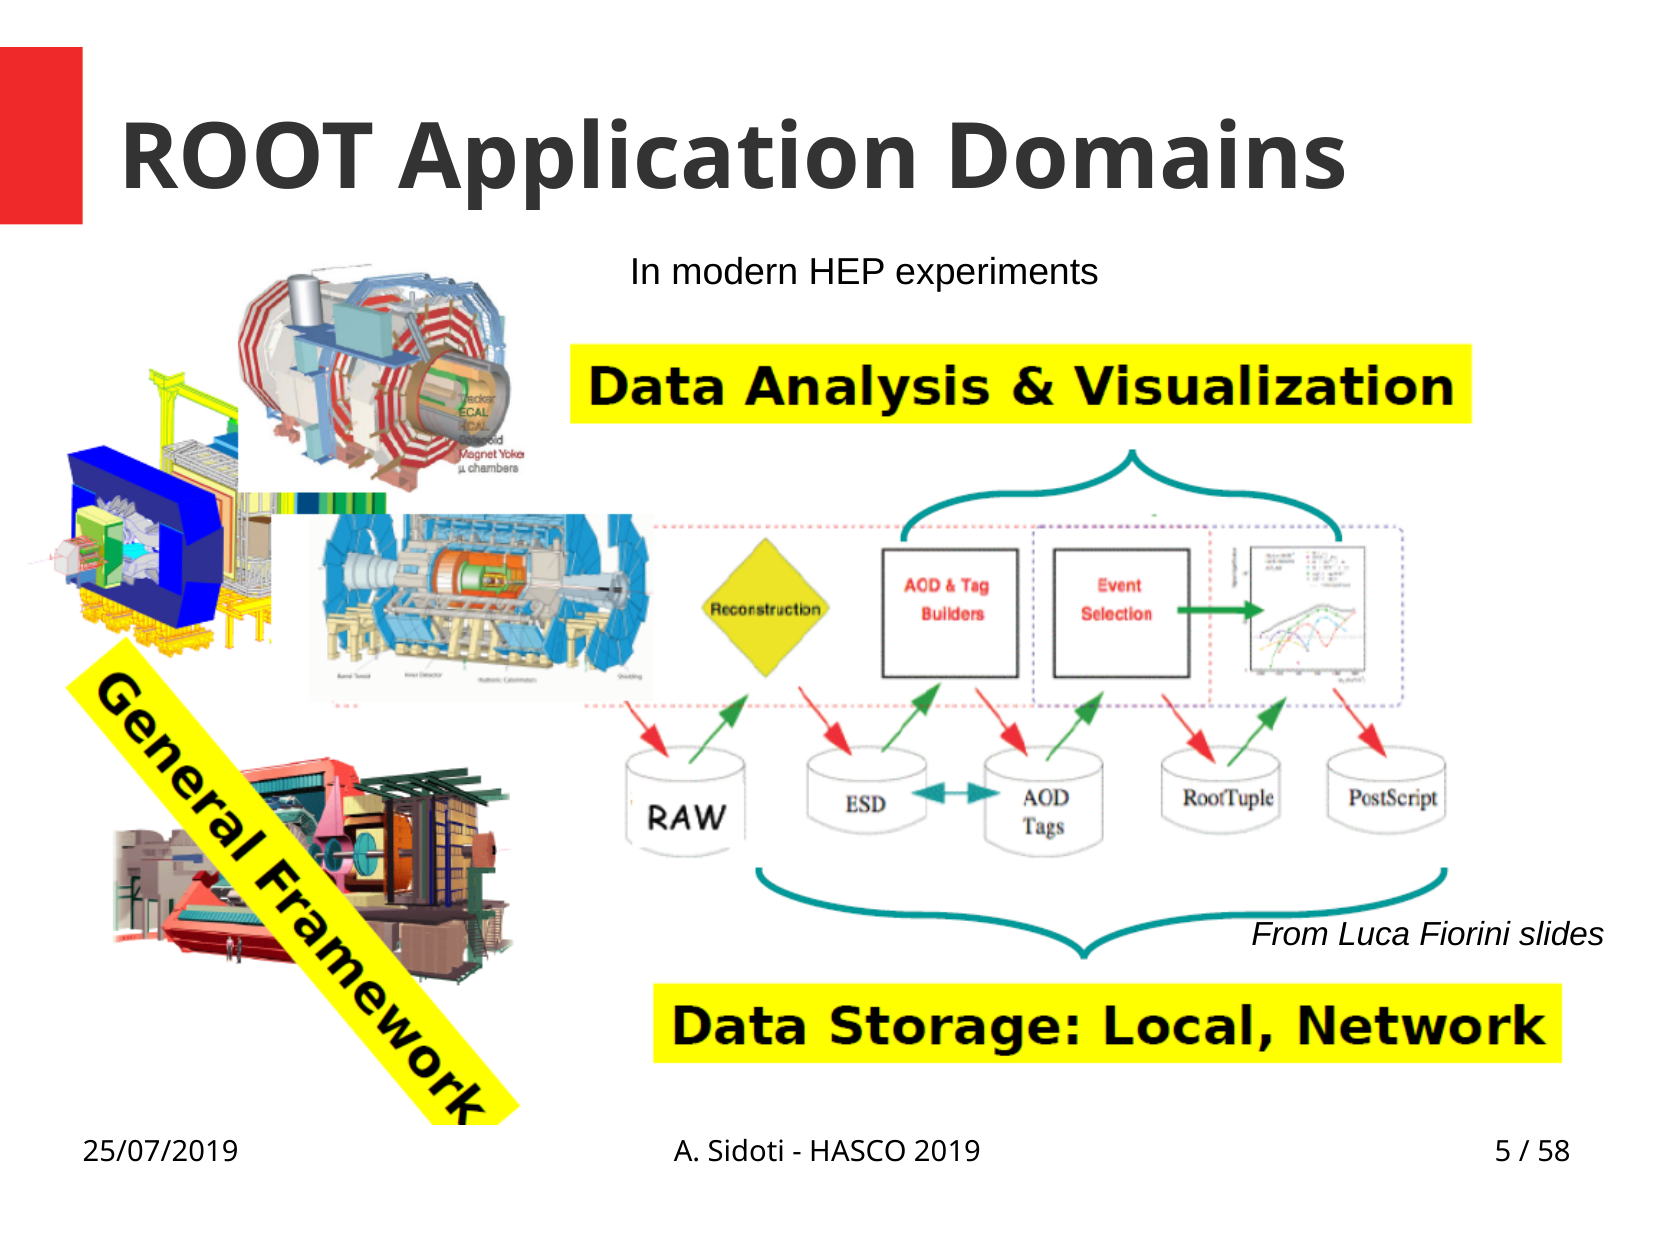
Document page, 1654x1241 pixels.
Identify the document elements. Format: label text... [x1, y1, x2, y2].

text_box In modern HEP experiments [615, 243, 1115, 301]
picture [27, 247, 1591, 1126]
title ROOT Application Domains [118, 49, 1571, 247]
text_box From Luca Fiorini slides [1236, 908, 1621, 961]
